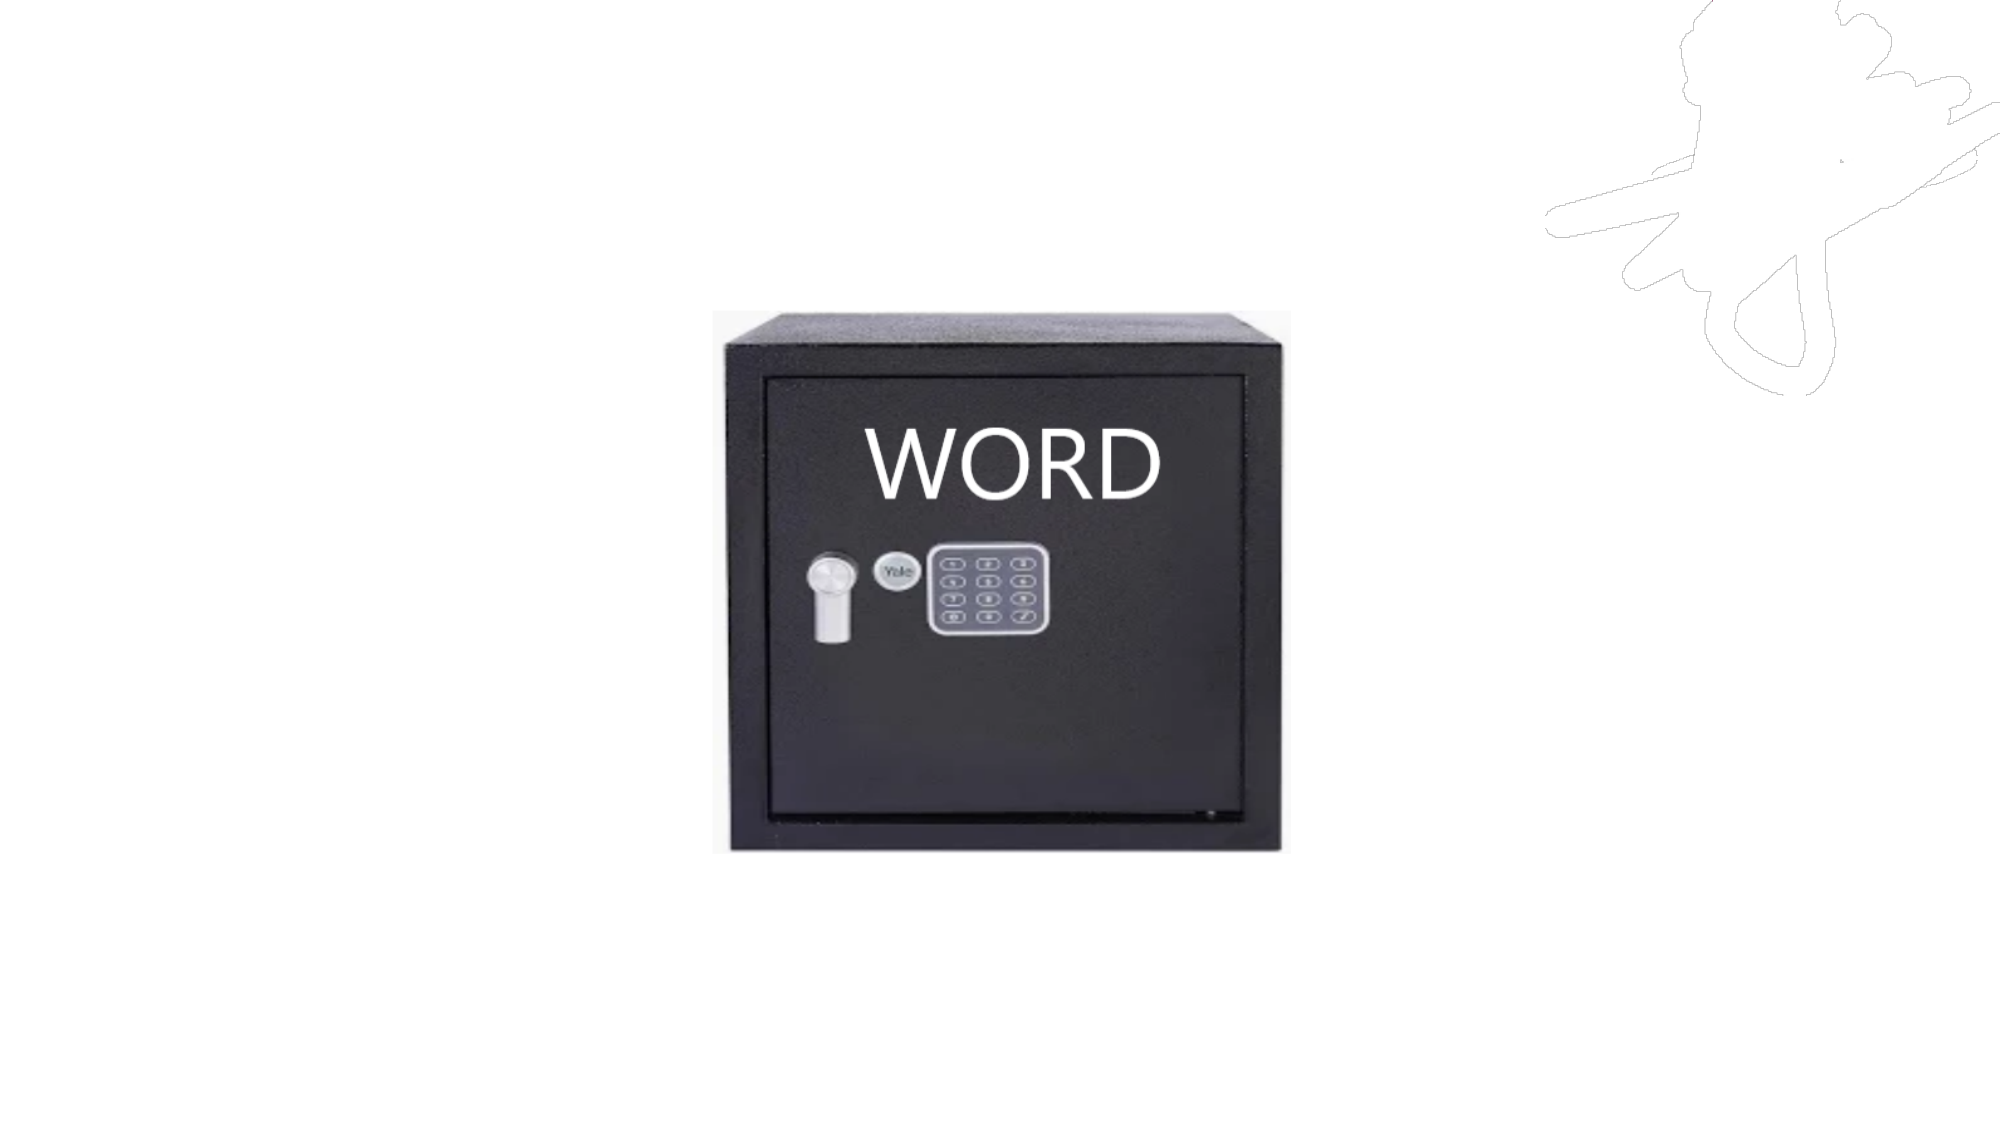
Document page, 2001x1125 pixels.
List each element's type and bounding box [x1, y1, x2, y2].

picture [709, 302, 1291, 864]
picture [1545, 0, 2000, 396]
